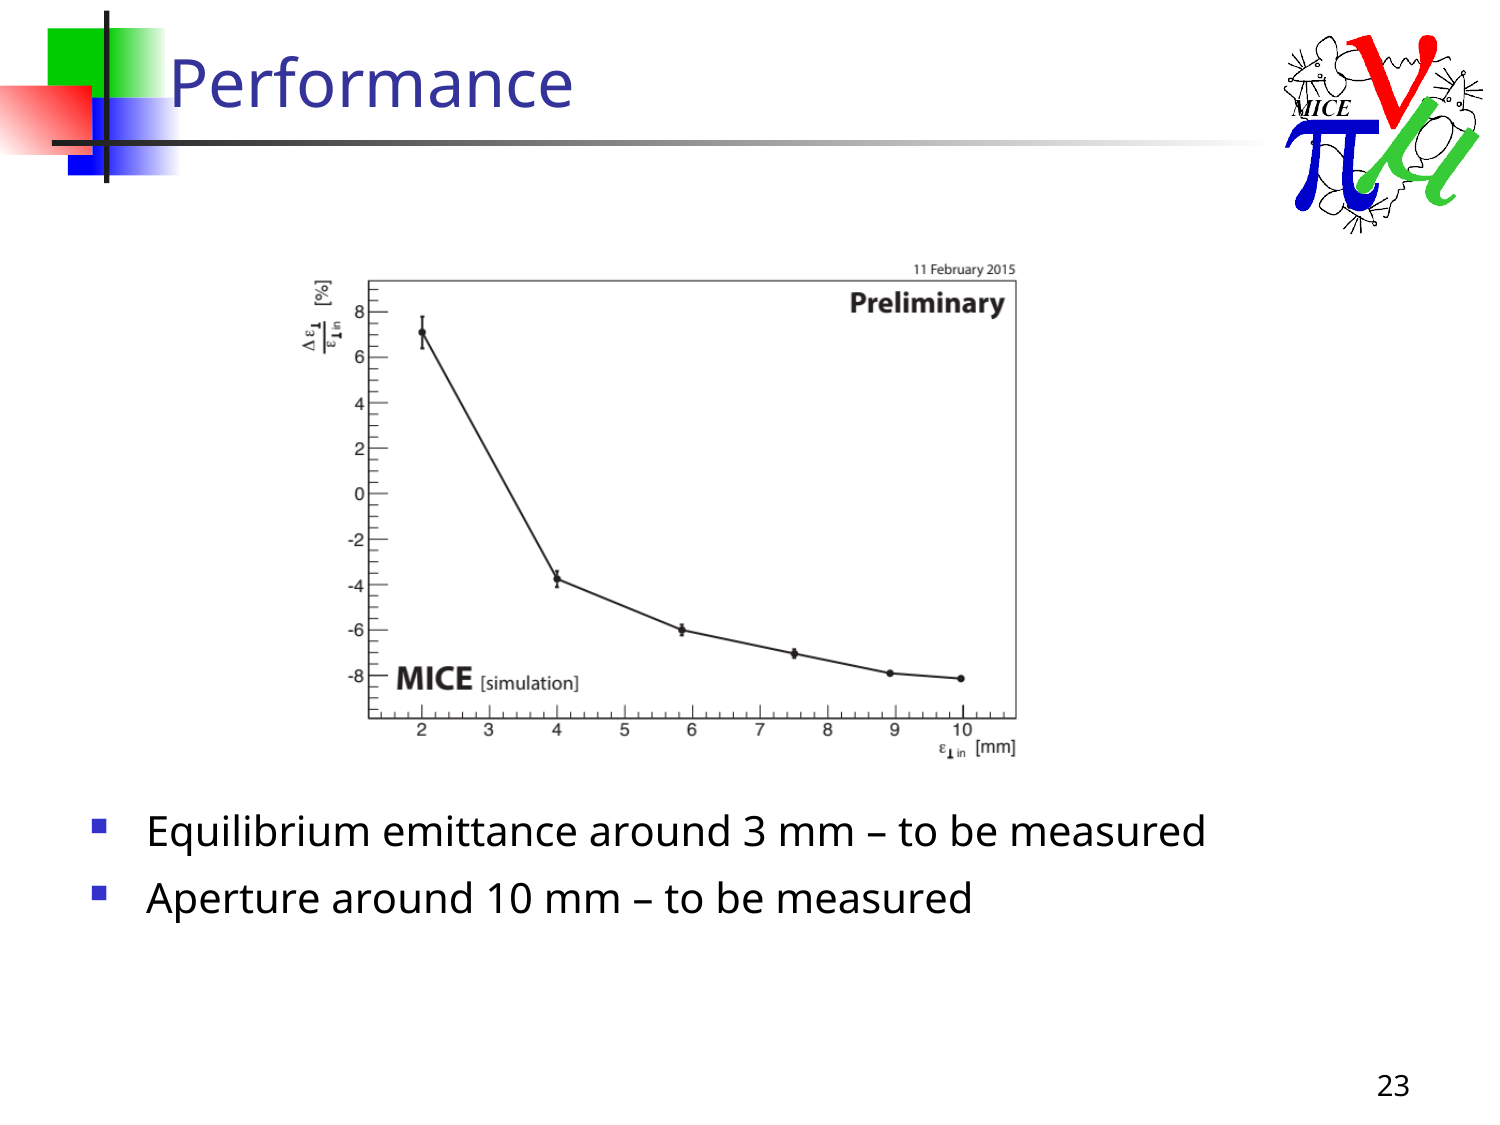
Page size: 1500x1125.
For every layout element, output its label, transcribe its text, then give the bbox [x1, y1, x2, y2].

picture [1264, 5, 1500, 251]
picture [295, 259, 1021, 768]
title Performance [168, 0, 1447, 176]
list Equilibrium emittance around 3 mm – to be measured Aperture around 10 mm – to be measured [75, 793, 1418, 1125]
